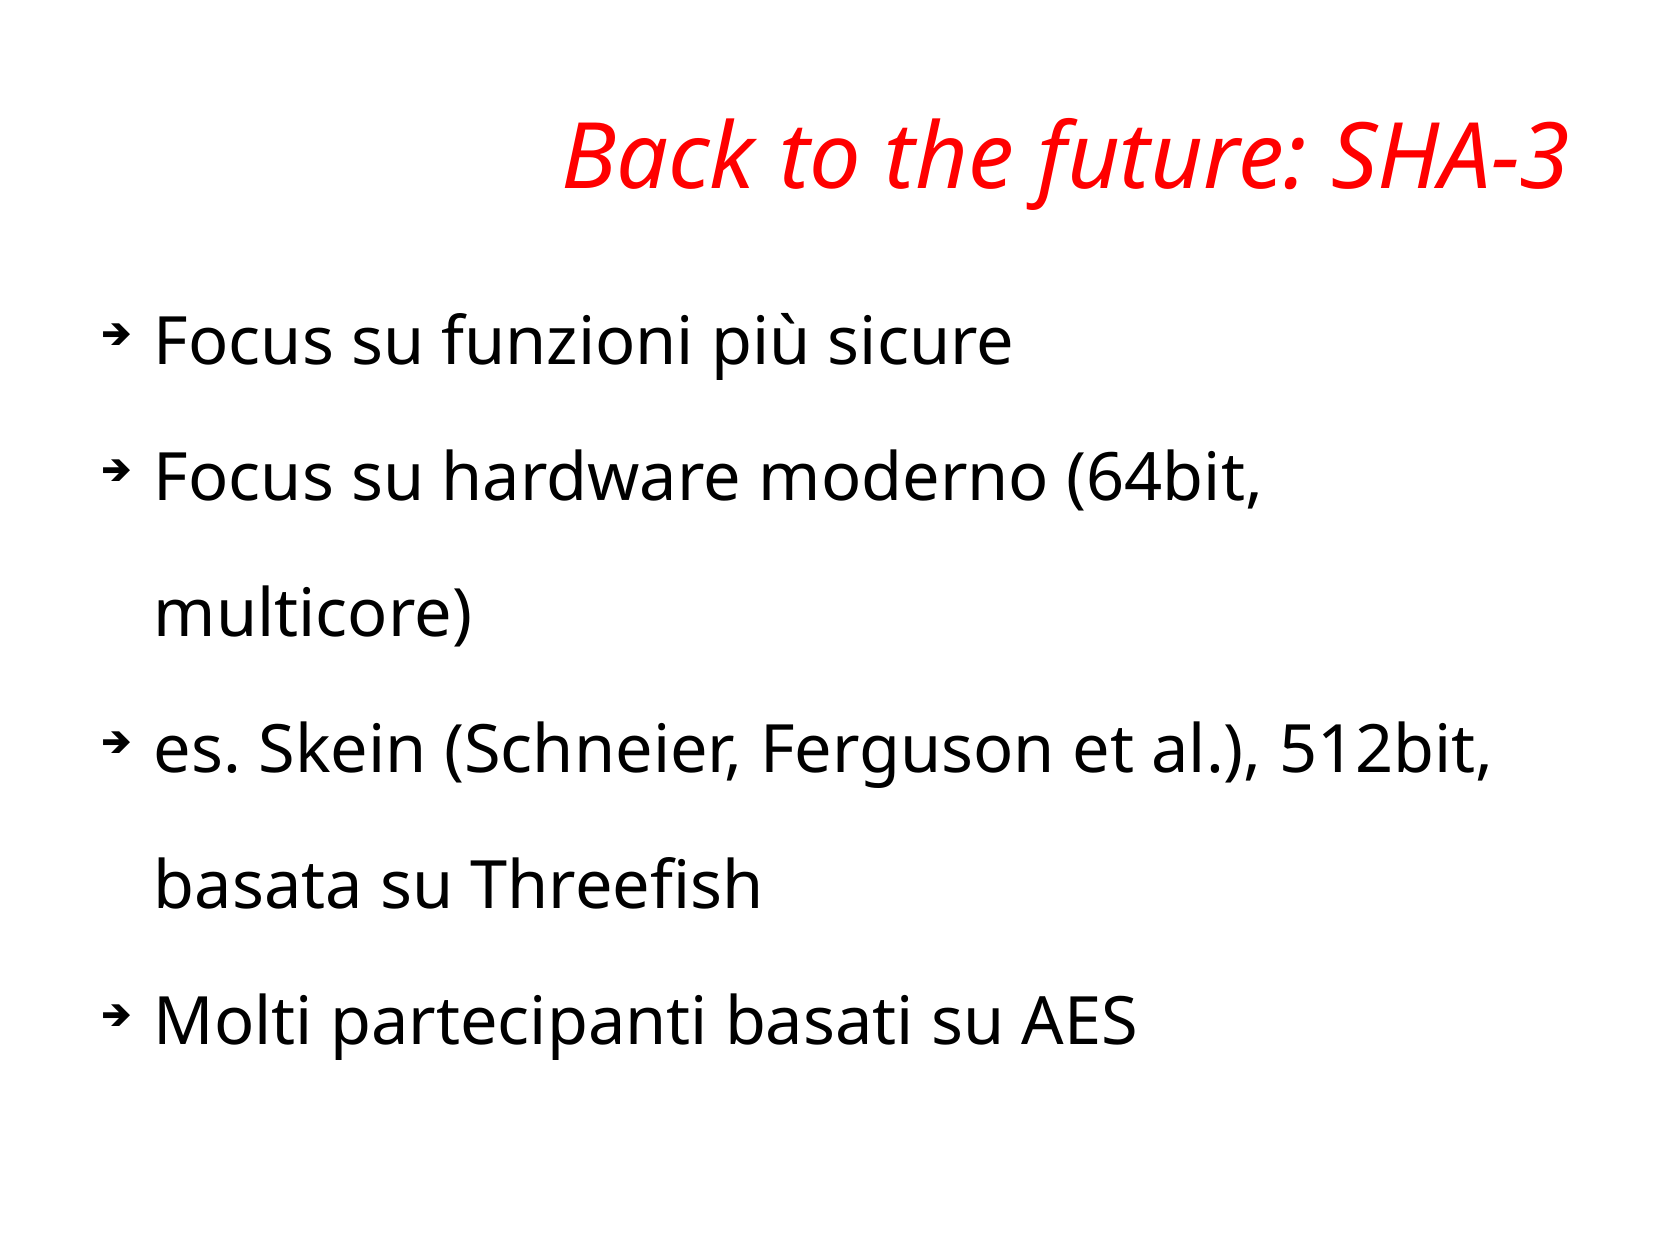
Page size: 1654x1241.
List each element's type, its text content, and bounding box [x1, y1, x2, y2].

text_box Focus su funzioni più sicure Focus su hardware moderno (64bit, multicore) es. Skein (Schneier, Ferguson et al.), 512bit, basata su Threefish Molti partecipanti basati su AES [82, 262, 1572, 1051]
title Back to the future: SHA-3 [82, 49, 1572, 257]
